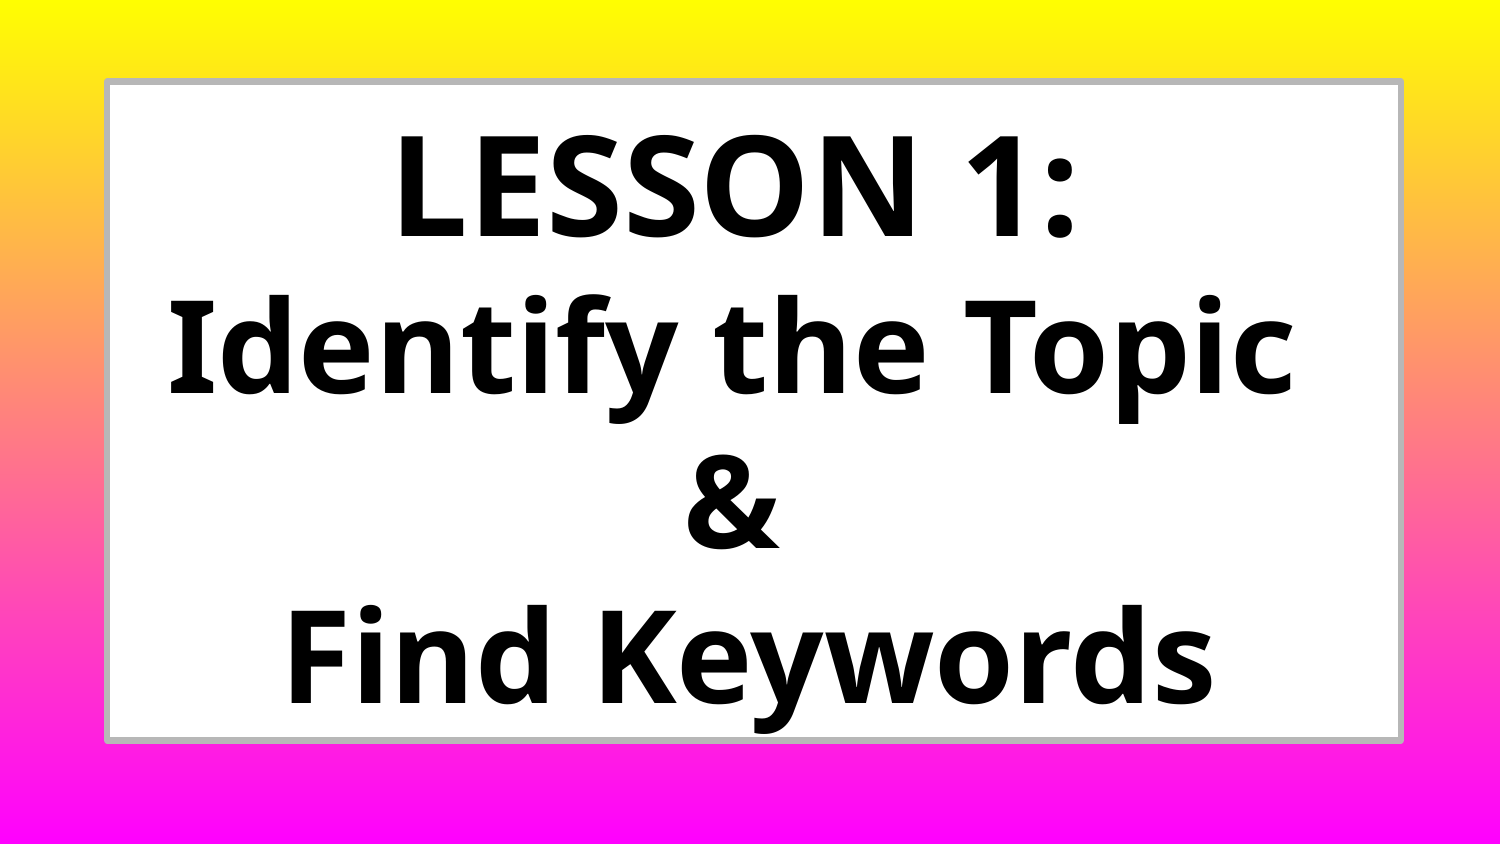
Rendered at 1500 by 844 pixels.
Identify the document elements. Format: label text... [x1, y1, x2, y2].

text_box LESSON 1: Identify the Topic & Find Keywords [32, 81, 1466, 741]
